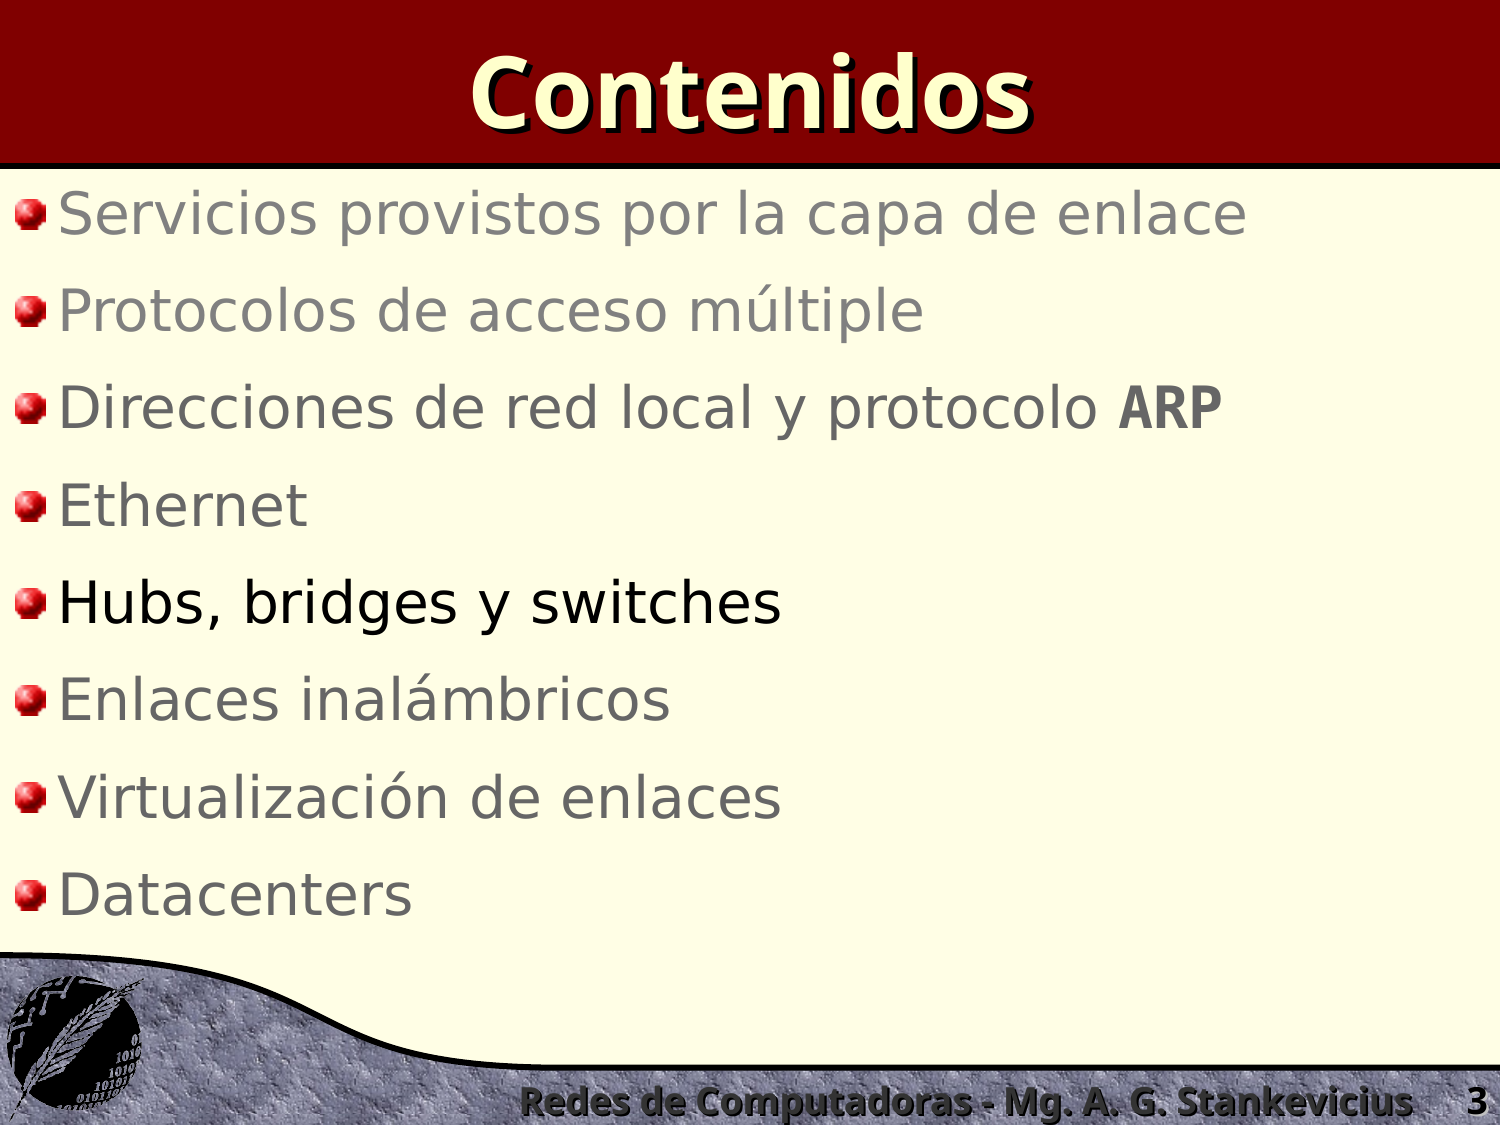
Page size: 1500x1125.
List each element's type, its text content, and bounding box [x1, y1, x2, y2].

picture [0, 959, 1500, 1125]
title Contenidos [15, 5, 1485, 160]
list Servicios provistos por la capa de enlace Protocolos de acceso múltiple Direcciones de red local y protocolo ARP Ethernet Hubs, bridges y switches Enlaces inalámbricos Virtualización de enlaces Datacenters [0, 180, 1500, 932]
picture [1047, 1100, 1054, 1110]
picture [790, 1100, 795, 1110]
